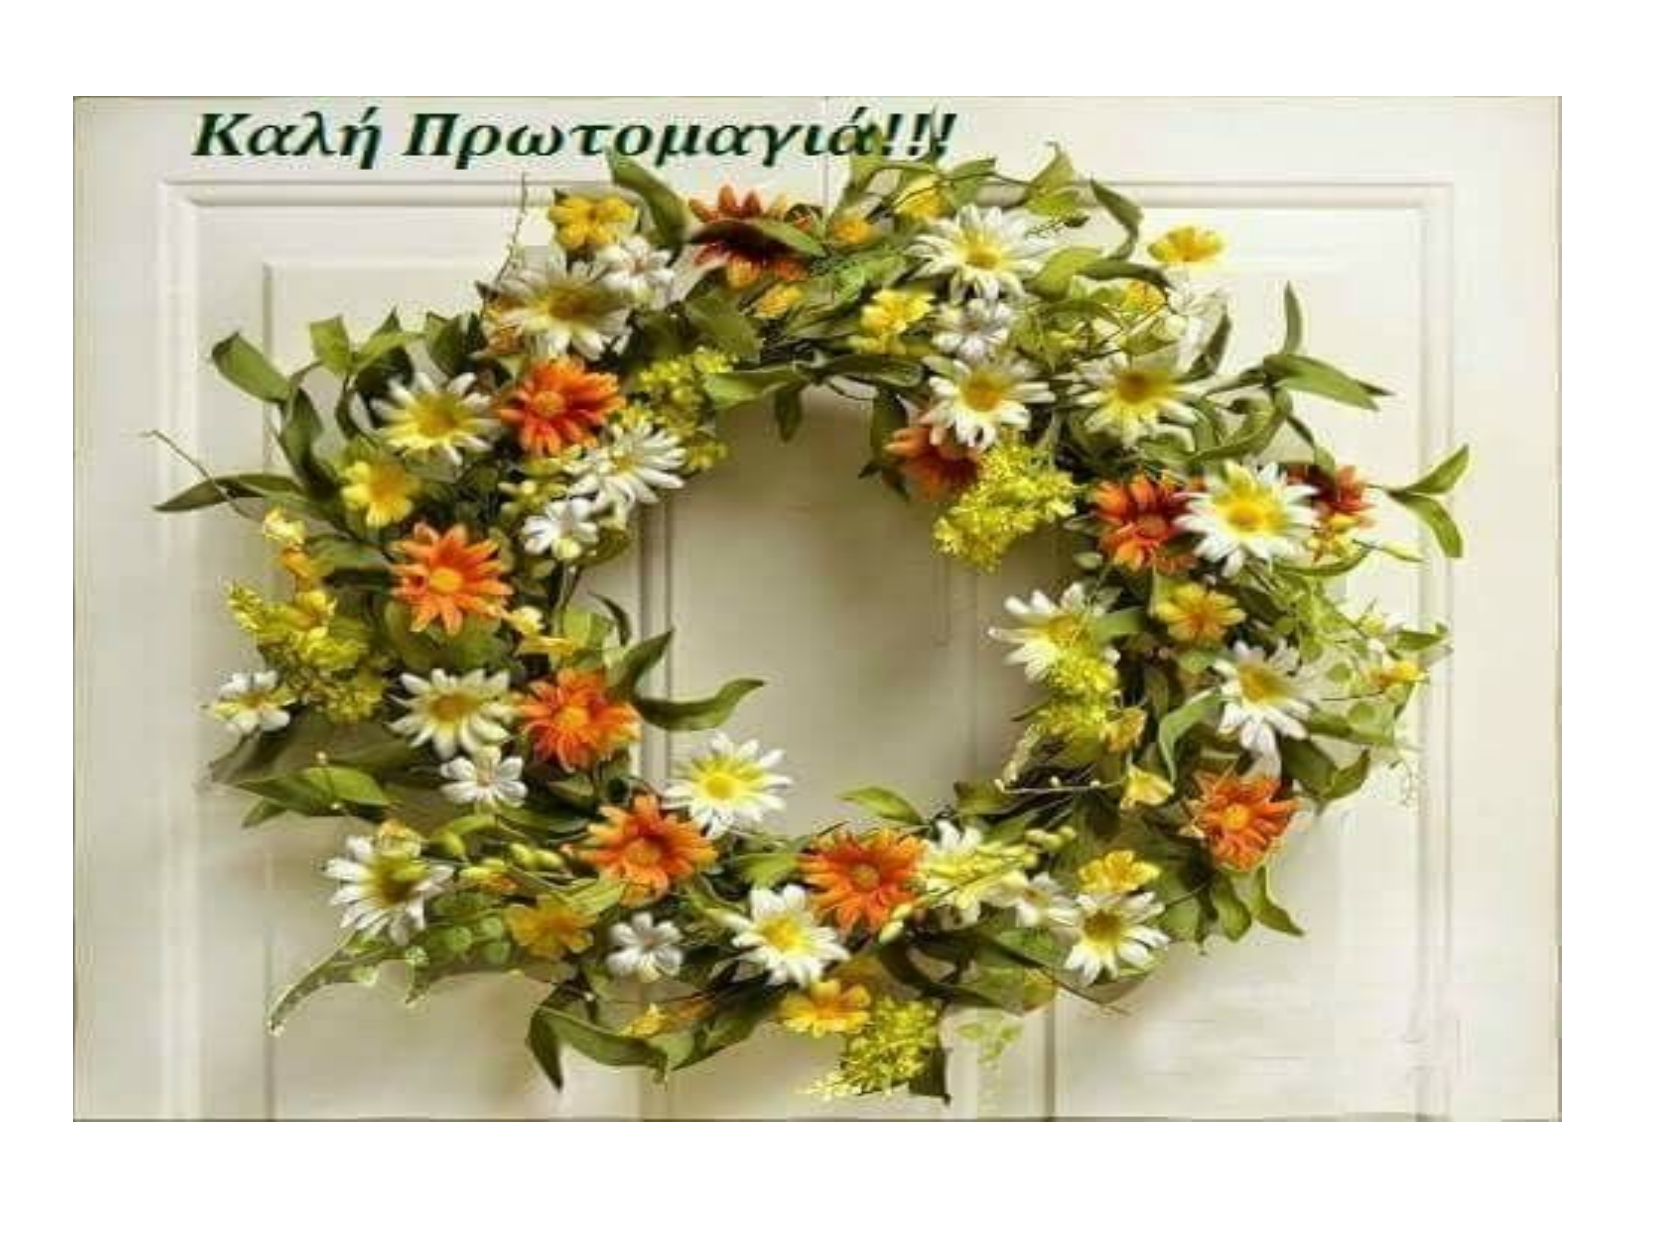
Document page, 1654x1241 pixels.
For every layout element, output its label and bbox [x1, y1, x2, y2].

picture [73, 96, 1562, 1123]
